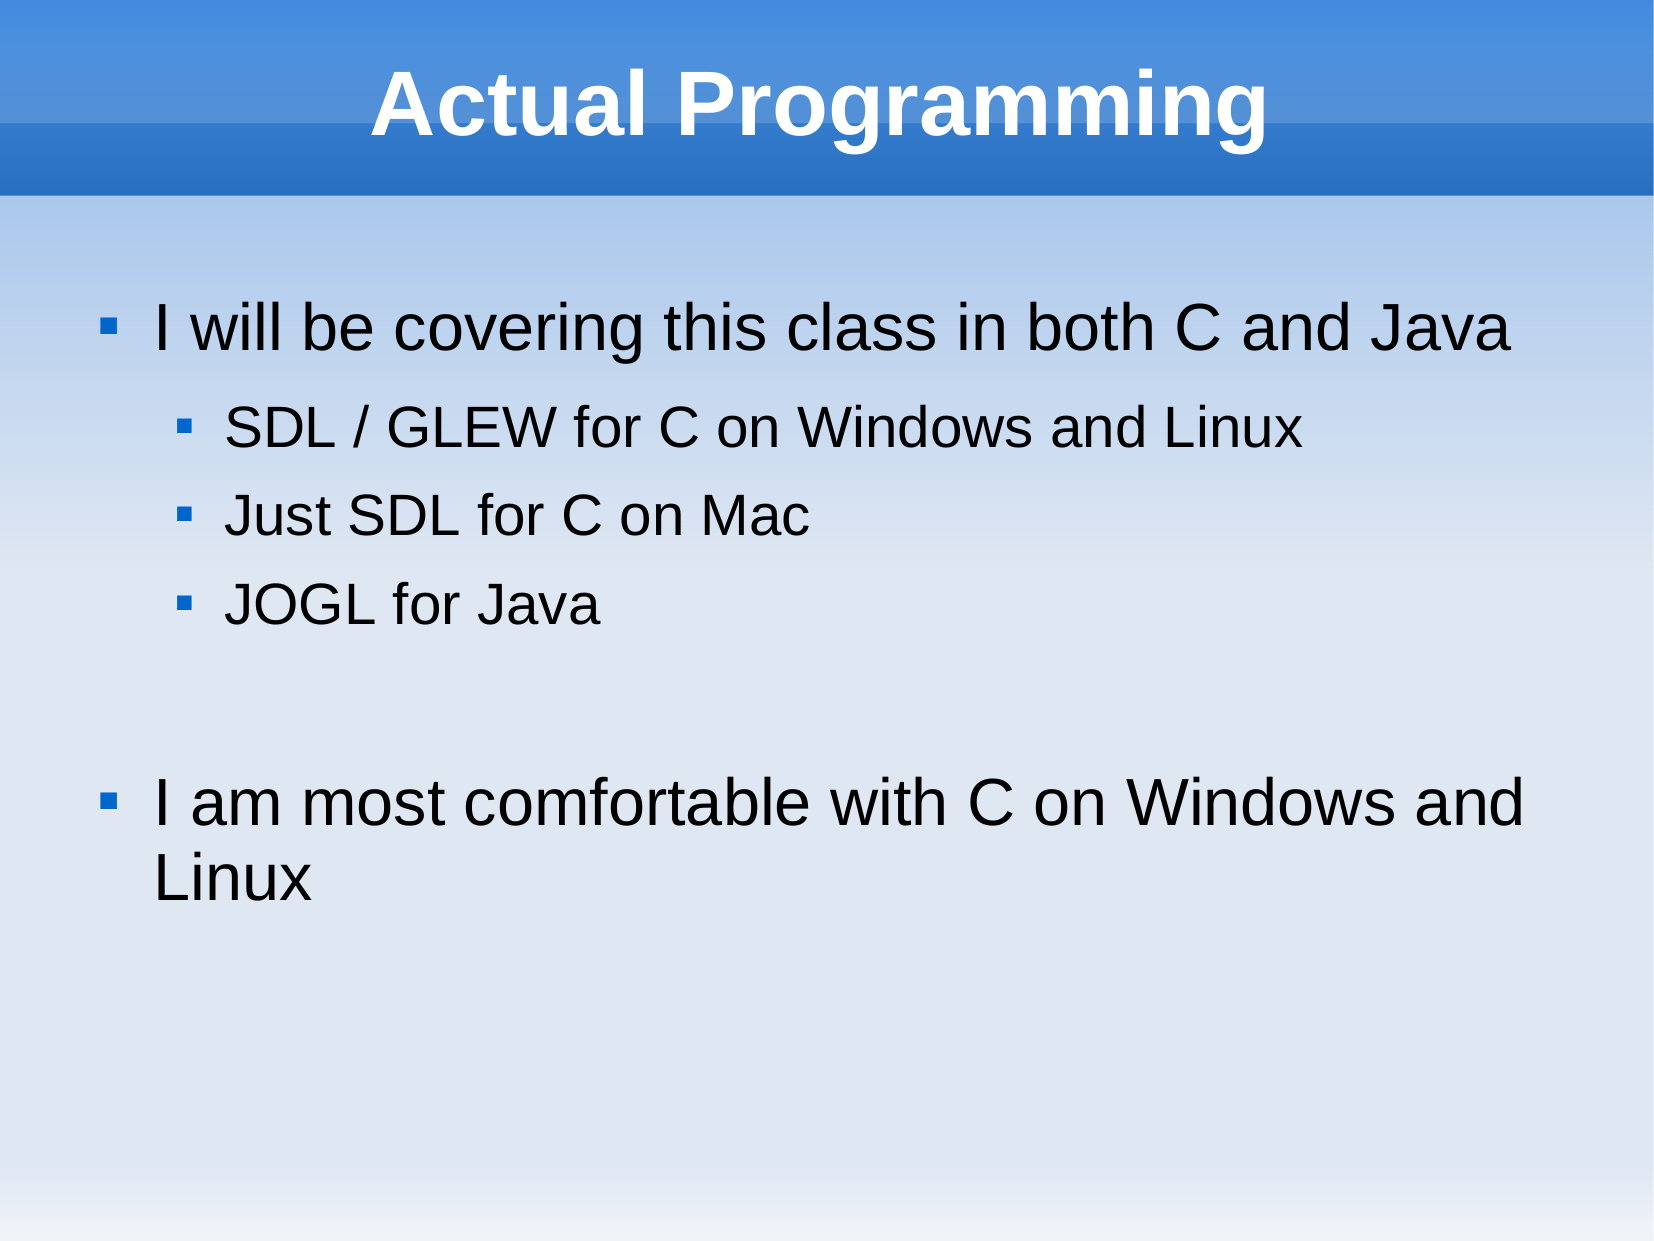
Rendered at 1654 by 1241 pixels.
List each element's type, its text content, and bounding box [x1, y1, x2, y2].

title Actual Programming [76, 0, 1565, 208]
picture [0, 0, 1654, 1241]
list I will be covering this class in both C and Java SDL / GLEW for C on Windows and Linux Just SDL for C on Mac JOGL for Java I am most comfortable with C on Windows and Linux [82, 290, 1571, 1109]
